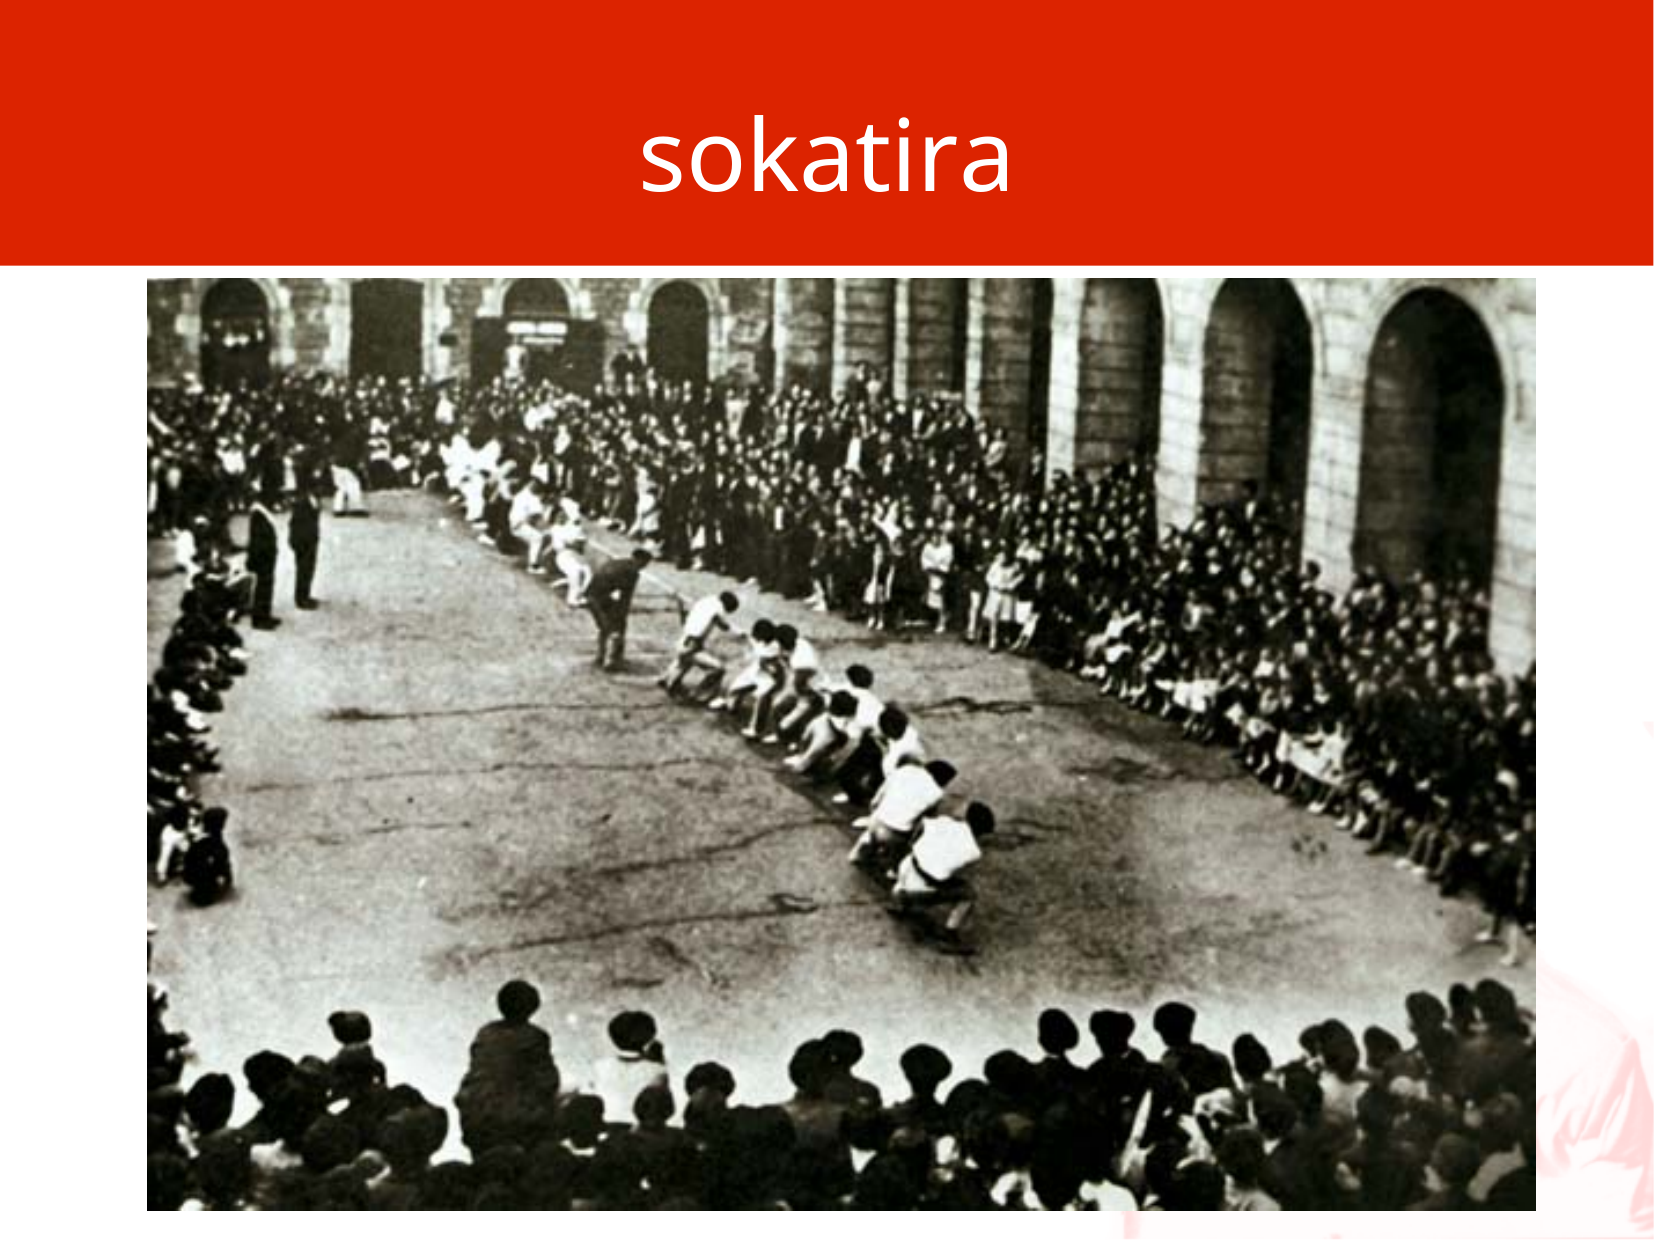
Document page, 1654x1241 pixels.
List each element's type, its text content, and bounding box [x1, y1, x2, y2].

text_box [0, 0, 1654, 266]
title sokatira [82, 49, 1571, 257]
picture [0, 266, 1654, 1241]
